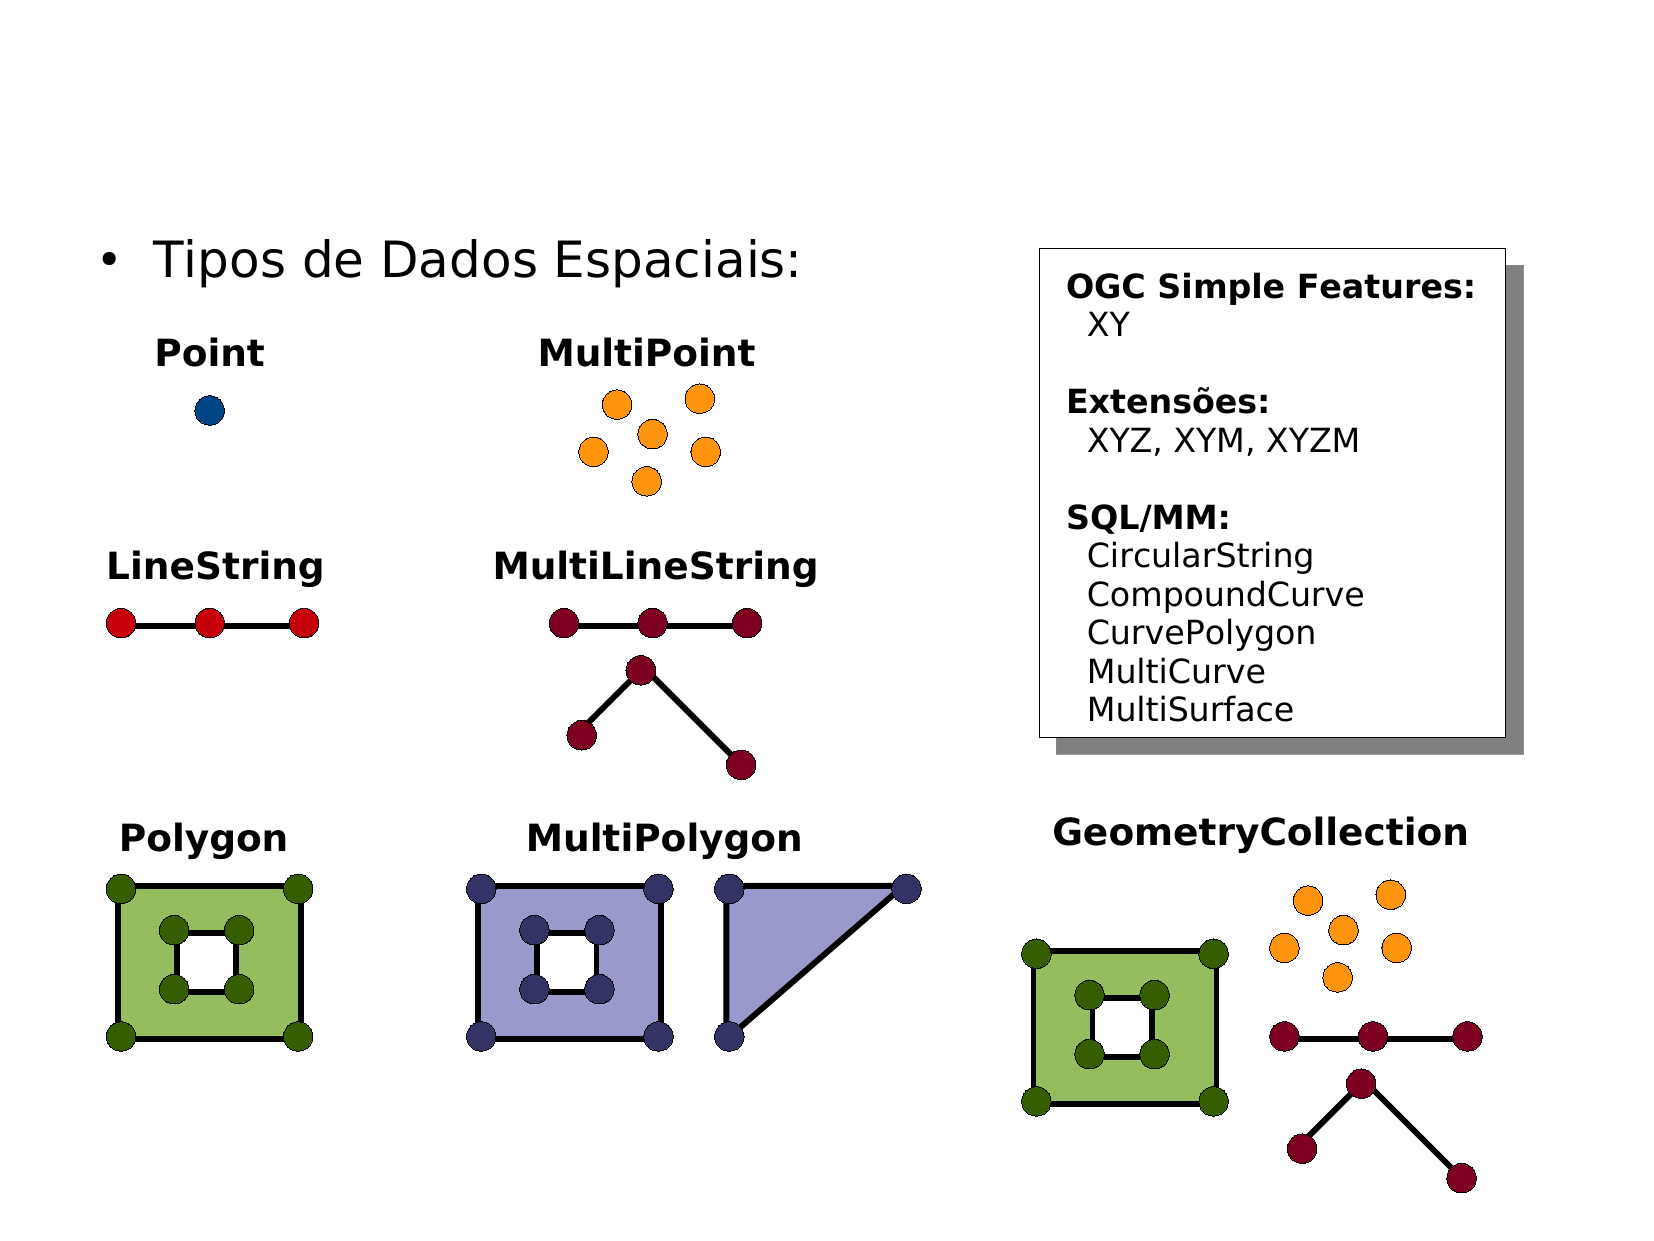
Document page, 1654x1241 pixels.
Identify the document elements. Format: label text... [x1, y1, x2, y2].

text_box [637, 419, 668, 449]
list Tipos de Dados Espaciais: [129, 1040, 290, 1050]
text_box [690, 437, 721, 467]
text_box [106, 874, 313, 1052]
text_box OGC Simple Features: XY Extensões: XYZ, XYM, XYZM SQL/MM: CircularString CompoundCurve CurvePolygon MultiCurve MultiSurface [1039, 248, 1506, 738]
text_box [194, 608, 225, 638]
text_box GeometryCollection [1015, 803, 1506, 862]
text_box [625, 655, 656, 686]
text_box [1287, 1133, 1317, 1164]
text_box [1346, 1068, 1376, 1099]
text_box [602, 389, 632, 420]
text_box [1328, 915, 1359, 945]
text_box [1446, 1163, 1477, 1193]
text_box MultiLineString [448, 537, 863, 596]
text_box [1322, 962, 1353, 993]
text_box MultiPoint [513, 324, 780, 384]
text_box [1381, 933, 1412, 963]
list Tipos de Dados Espaciais: [489, 1040, 650, 1050]
text_box [637, 608, 668, 638]
text_box [289, 608, 319, 638]
text_box [685, 383, 715, 414]
text_box [1269, 933, 1300, 963]
list Tipos de Dados Espaciais: [1381, 1042, 1459, 1050]
text_box [1021, 938, 1229, 1117]
list Tipos de Dados Espaciais: [82, 231, 1571, 1050]
text_box [194, 395, 225, 426]
text_box [732, 608, 762, 638]
text_box Polygon [70, 809, 337, 868]
text_box [726, 750, 756, 780]
text_box [714, 874, 922, 1052]
text_box [106, 608, 136, 638]
text_box [1358, 1021, 1388, 1052]
text_box [566, 720, 597, 751]
text_box [466, 874, 674, 1052]
text_box [578, 437, 609, 467]
text_box [549, 608, 579, 638]
list Tipos de Dados Espaciais: [1293, 1042, 1365, 1050]
text_box [1293, 885, 1323, 916]
text_box Point [76, 324, 343, 384]
text_box [1452, 1021, 1483, 1052]
text_box [1375, 879, 1406, 910]
text_box MultiPolygon [496, 809, 833, 868]
text_box [631, 466, 662, 497]
text_box [1269, 1021, 1300, 1052]
text_box LineString [82, 537, 349, 596]
